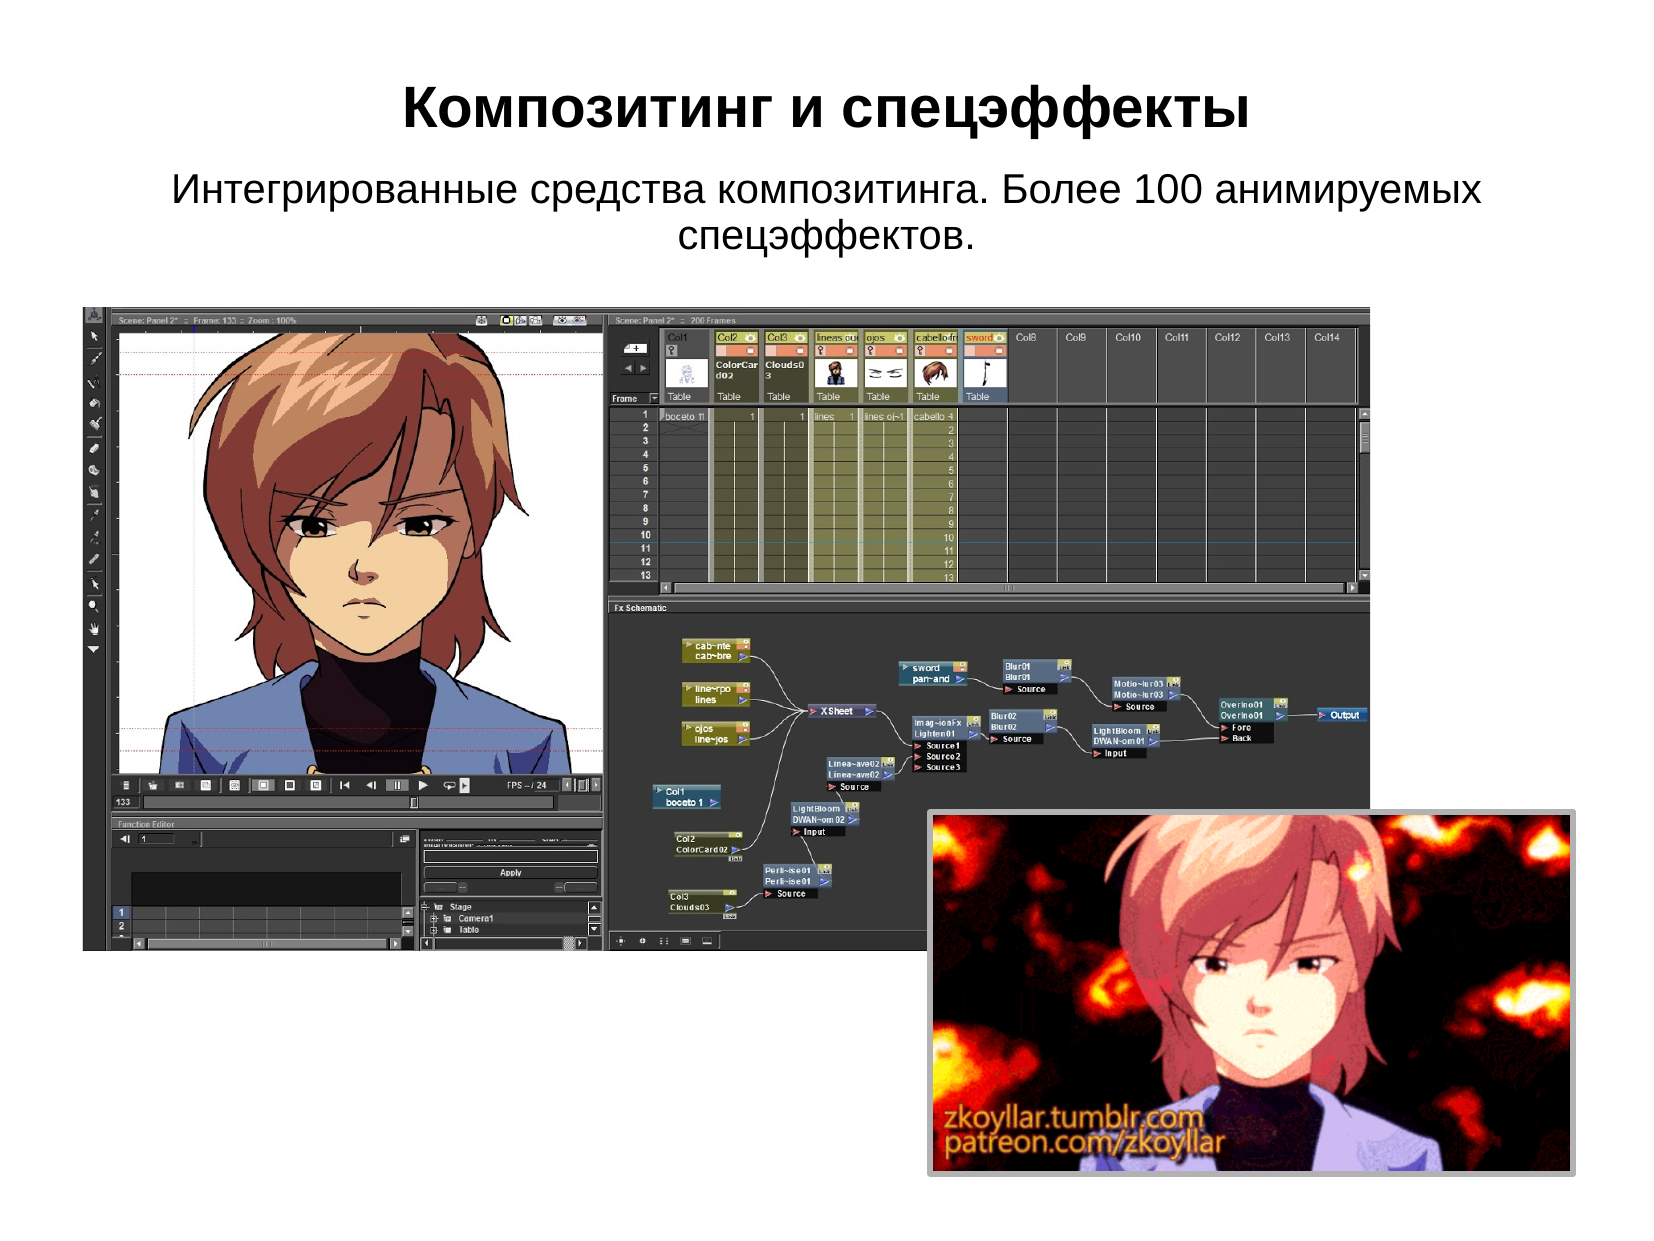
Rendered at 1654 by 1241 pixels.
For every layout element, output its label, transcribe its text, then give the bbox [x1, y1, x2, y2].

picture [933, 814, 1571, 1171]
title Композитинг и спецэффекты [82, 49, 1571, 165]
picture [82, 307, 1371, 951]
list Интегрированные средства композитинга. Более 100 анимируемых спецэффектов. [82, 165, 1571, 284]
